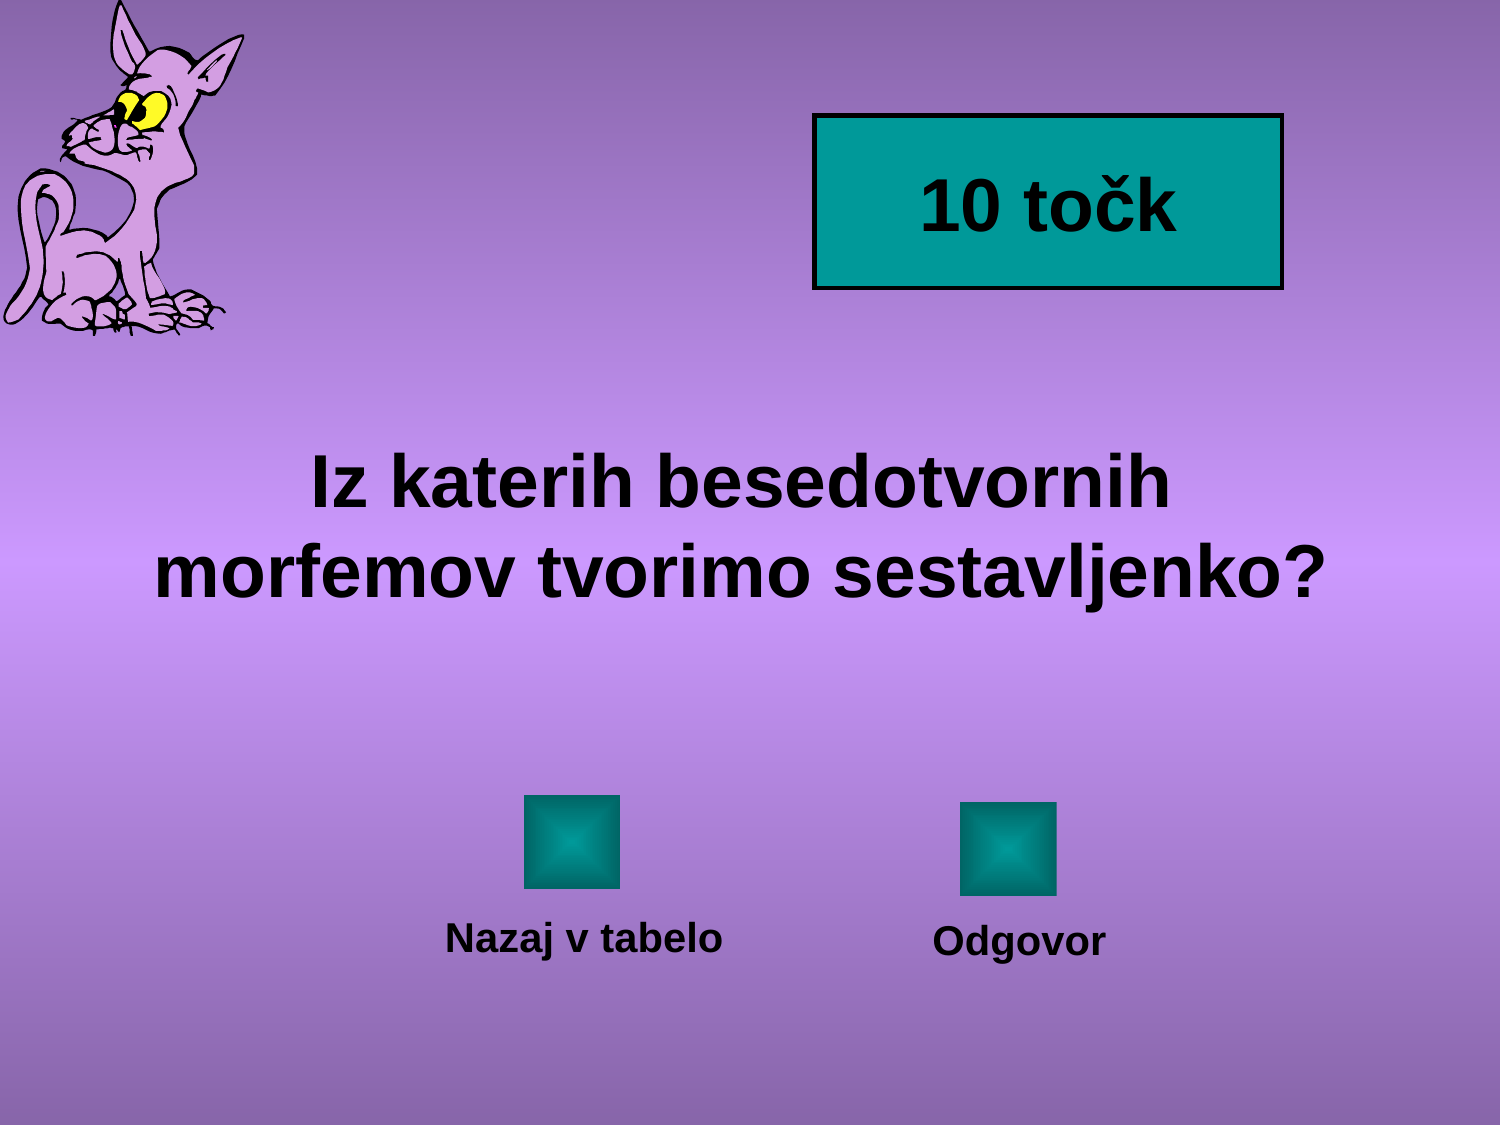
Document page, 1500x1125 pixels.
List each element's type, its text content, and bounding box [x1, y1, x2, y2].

text_box [960, 802, 1057, 896]
text_box Nazaj v tabelo [410, 903, 759, 969]
text_box Odgovor [874, 906, 1165, 972]
text_box [524, 795, 620, 889]
text_box 10 točk [814, 115, 1282, 288]
text_box Iz katerih besedotvornih morfemov tvorimo sestavljenko? [114, 425, 1369, 621]
